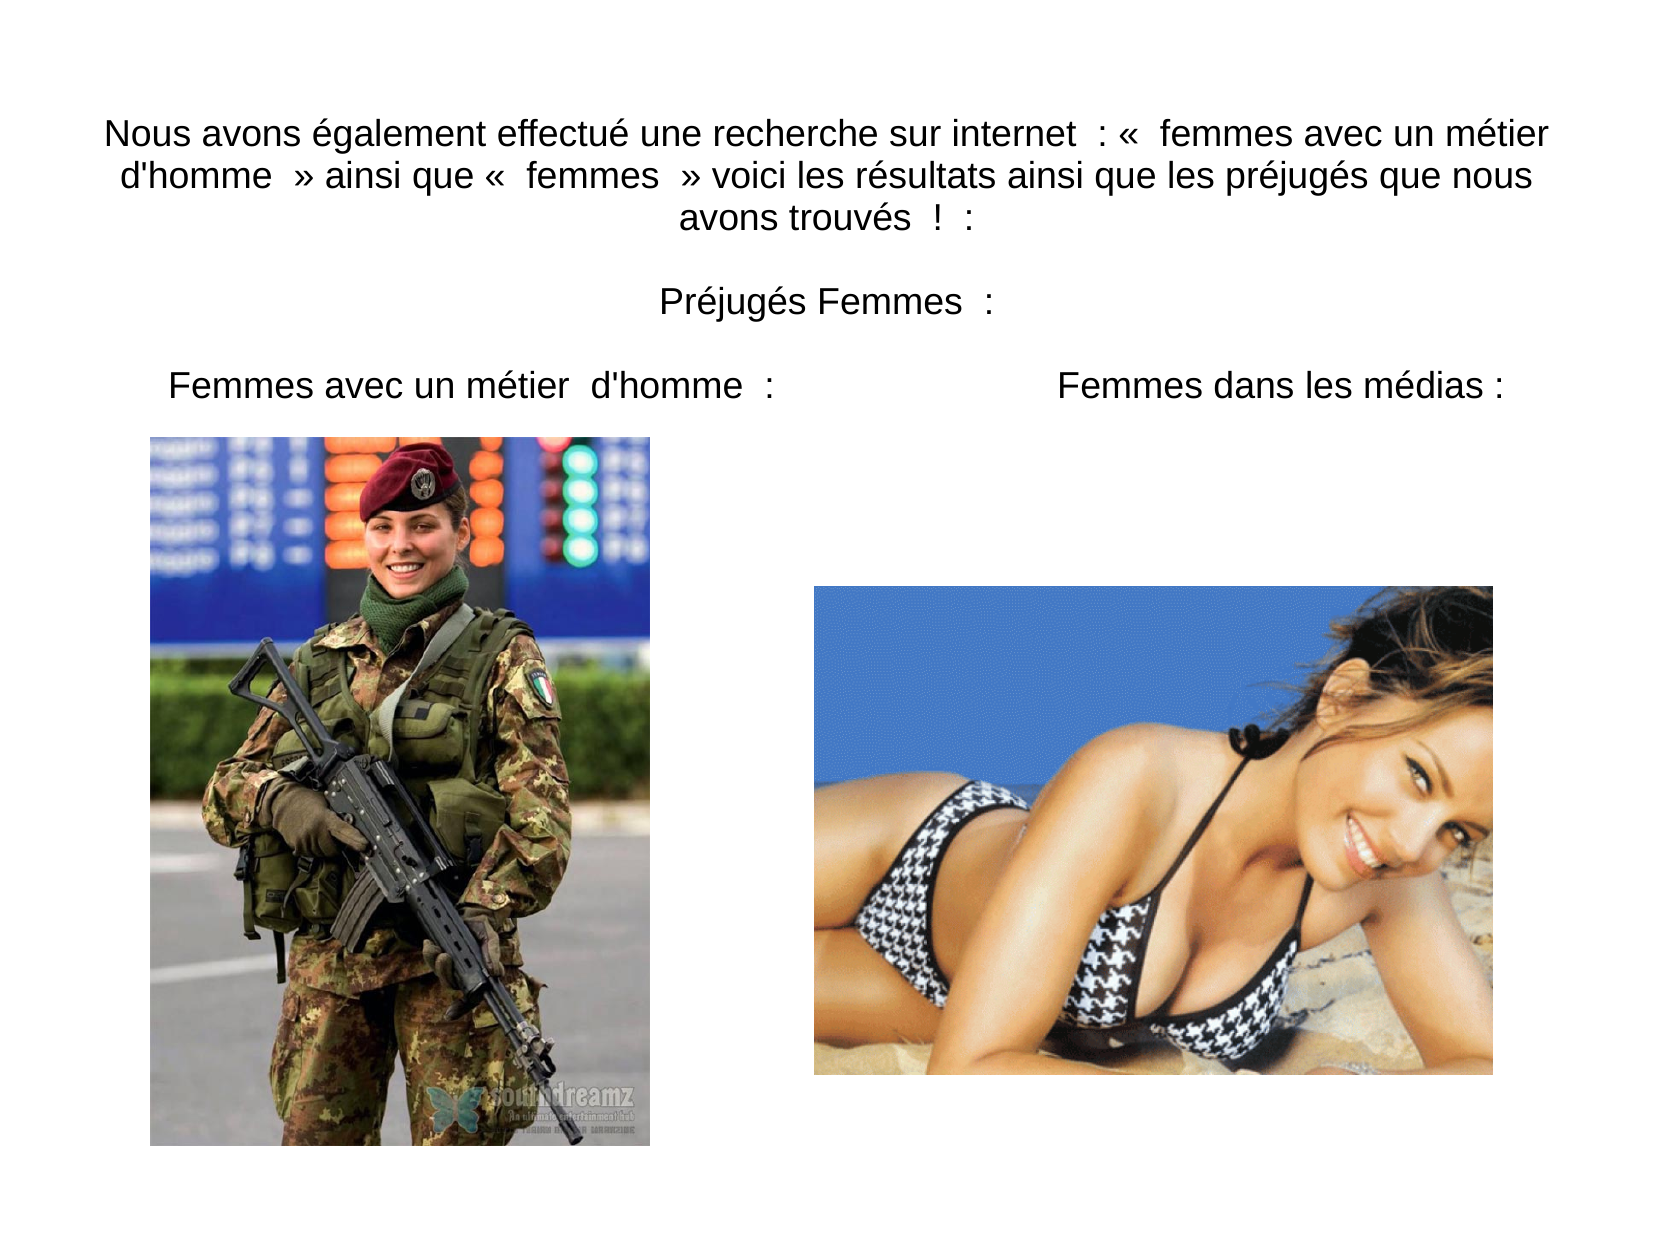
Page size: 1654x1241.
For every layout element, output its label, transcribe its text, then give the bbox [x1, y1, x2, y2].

picture [814, 586, 1493, 1075]
picture [150, 437, 650, 1146]
title Nous avons également effectué une recherche sur internet : « femmes avec un métier d'homme » ainsi que « femmes » voici les résultats ainsi que les préjugés que nous avons trouvés ! : Préjugés Femmes : Femmes avec un métier d'homme : Femmes dans les médias : [82, 112, 1571, 449]
